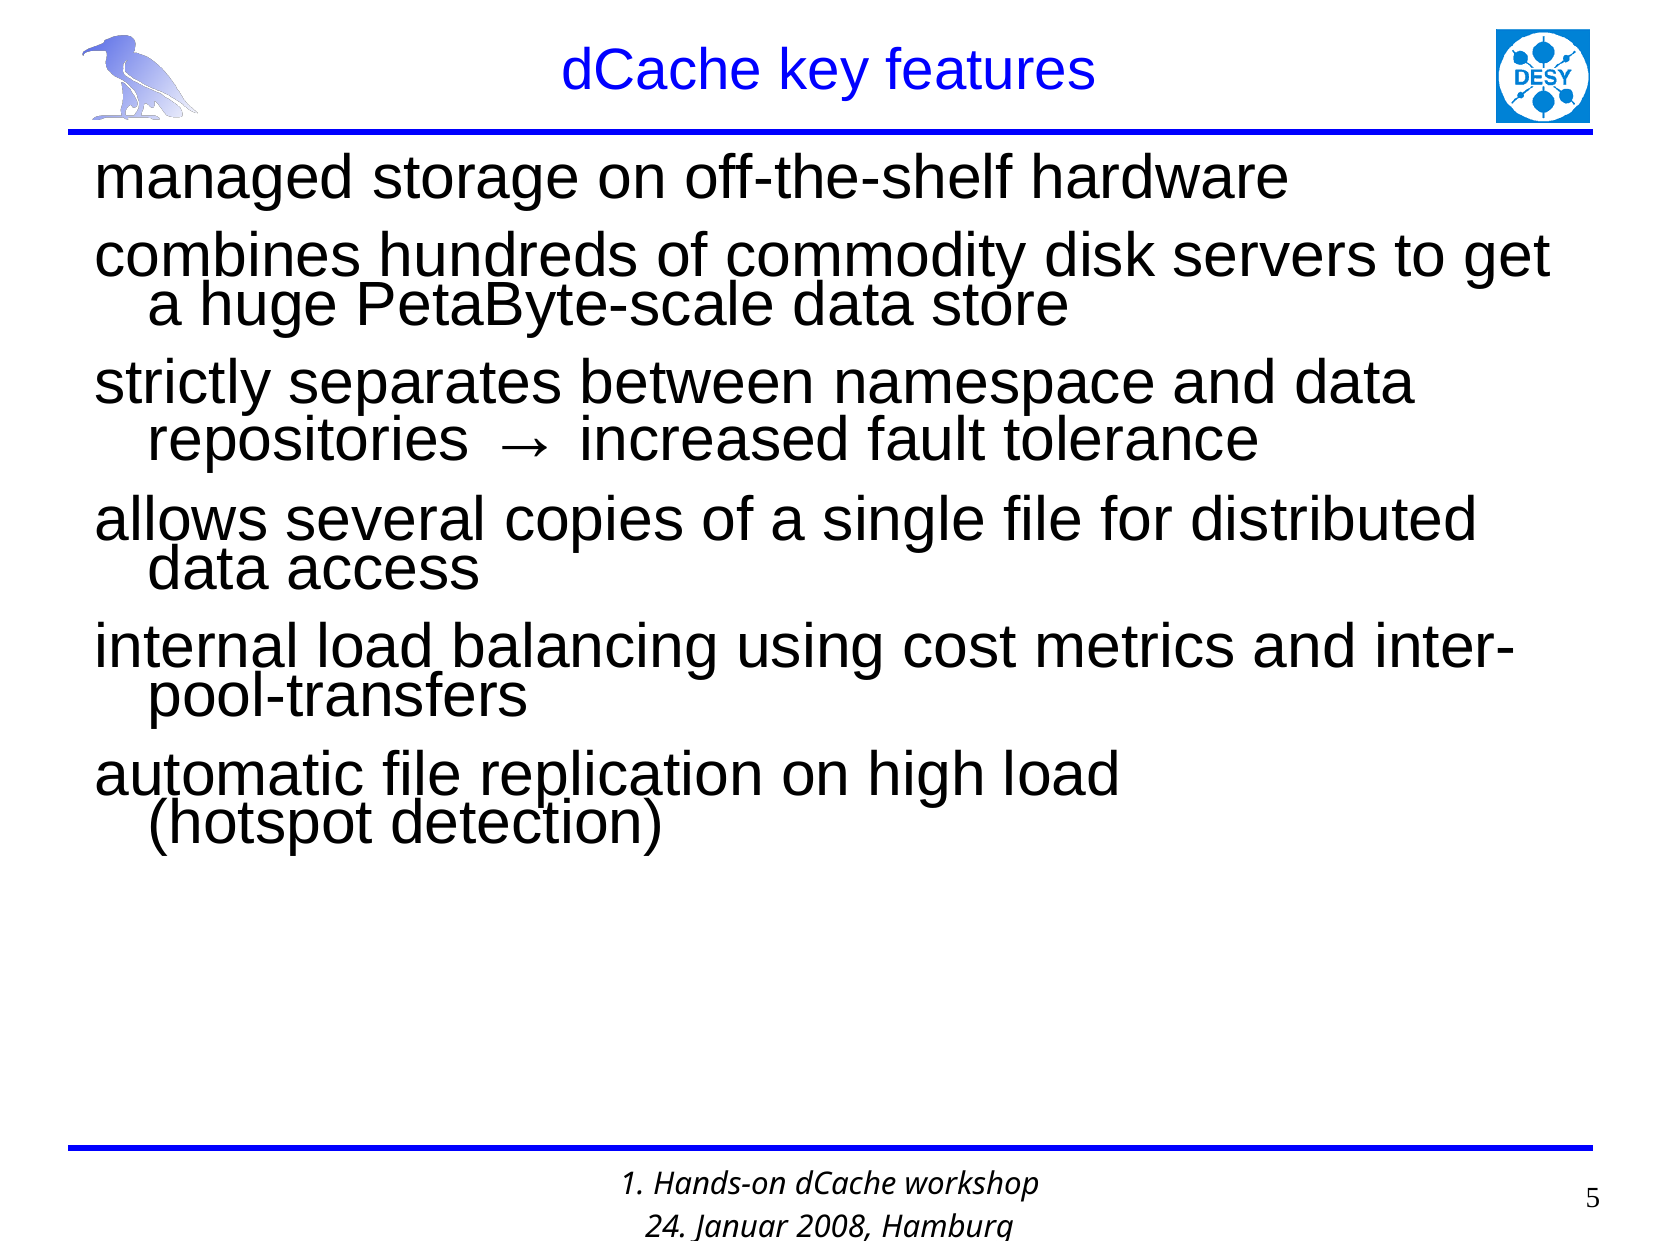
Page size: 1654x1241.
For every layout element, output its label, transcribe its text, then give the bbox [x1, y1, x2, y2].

list managed storage on off-the-shelf hardware combines hundreds of commodity disk servers to get a huge PetaByte-scale data store strictly separates between namespace and data repositories → increased fault tolerance allows several copies of a single file for distributed data access internal load balancing using cost metrics and inter-pool-transfers automatic file replication on high load (hotspot detection) [76, 159, 1565, 978]
picture [57, 22, 223, 133]
title dCache key features [236, 19, 1423, 119]
picture [1496, 29, 1590, 123]
